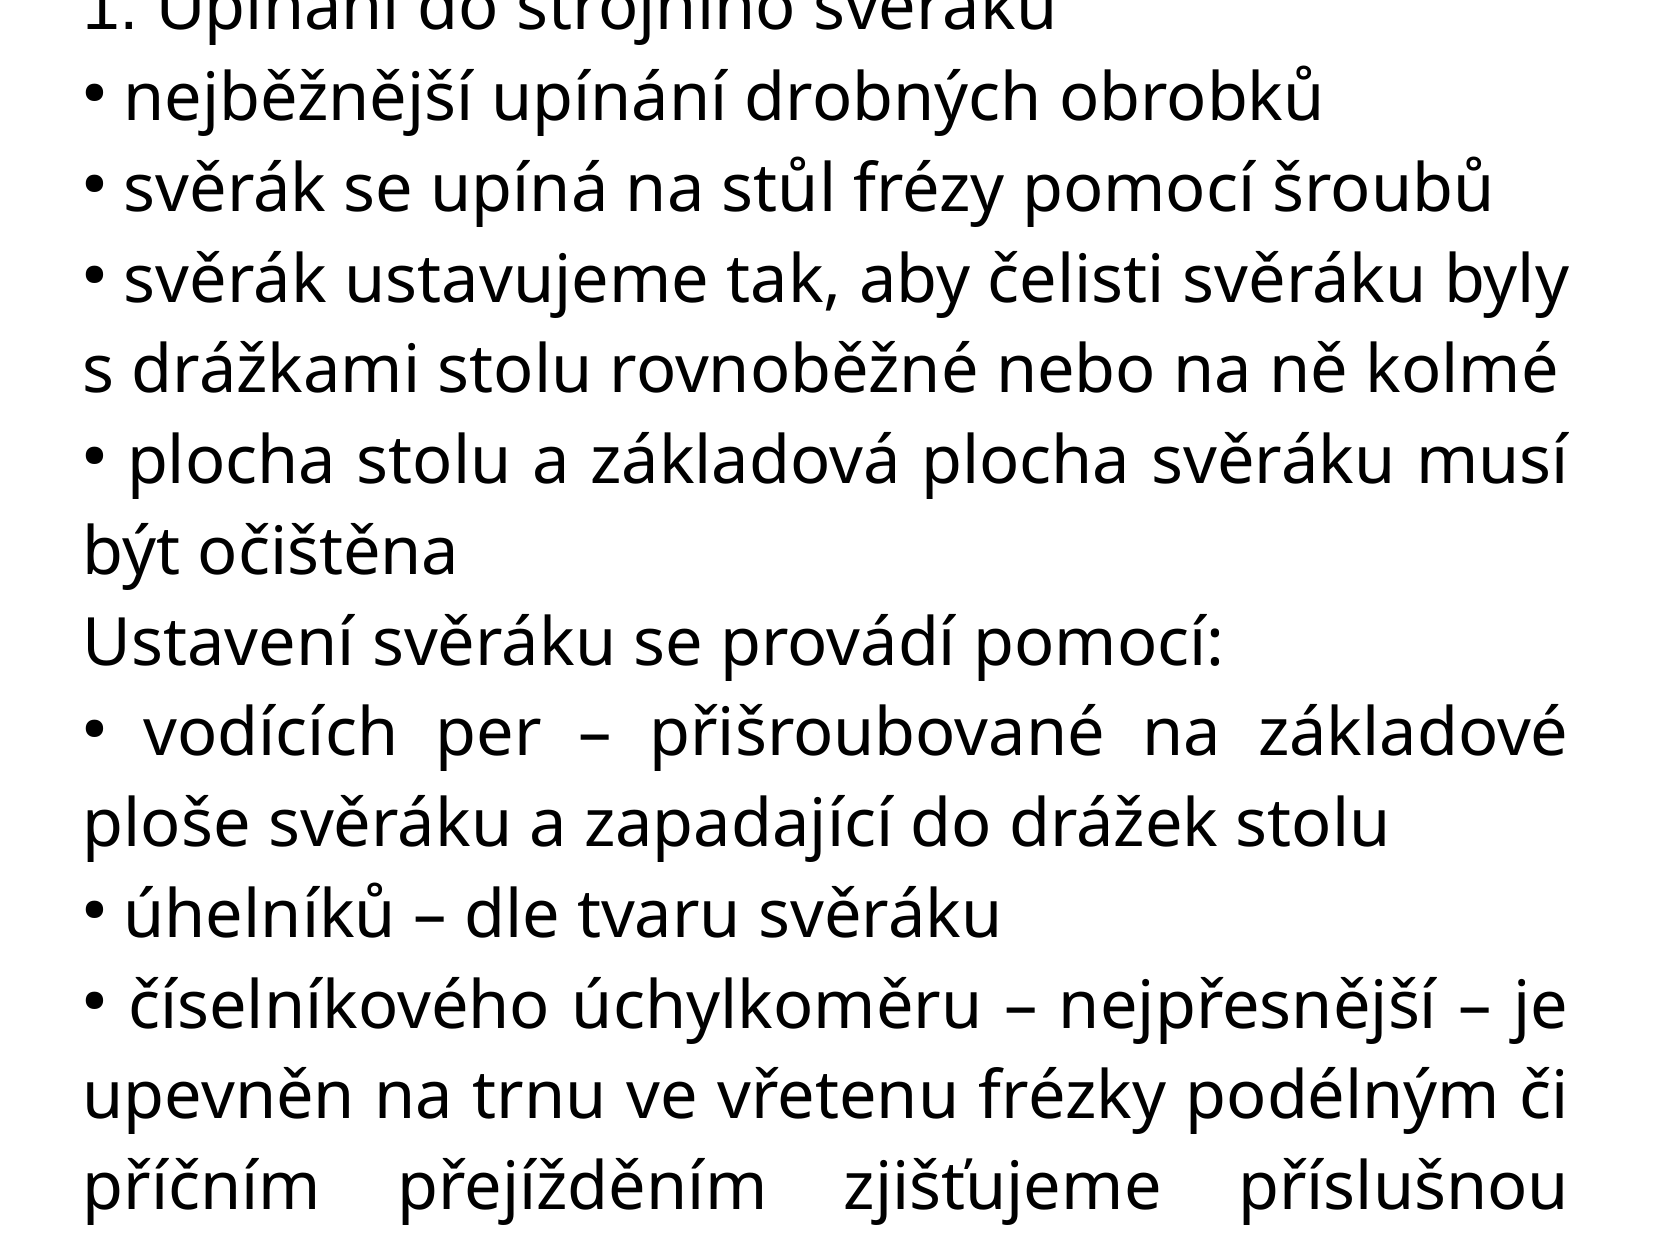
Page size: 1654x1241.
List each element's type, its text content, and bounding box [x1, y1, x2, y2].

subtitle 1. Upínání do strojního svěráku nejběžnější upínání drobných obrobků svěrák se upíná na stůl frézy pomocí šroubů svěrák ustavujeme tak, aby čelisti svěráku byly s drážkami stolu rovnoběžné nebo na ně kolmé plocha stolu a základová plocha svěráku musí být očištěna Ustavení svěráku se provádí pomocí: vodících per – přišroubované na základové ploše svěráku a zapadající do drážek stolu úhelníků – dle tvaru svěráku číselníkového úchylkoměru – nejpřesnější – je upevněn na trnu ve vřetenu frézky podélným či příčním přejížděním zjišťujeme příslušnou úchylku [82, 57, 1571, 1221]
